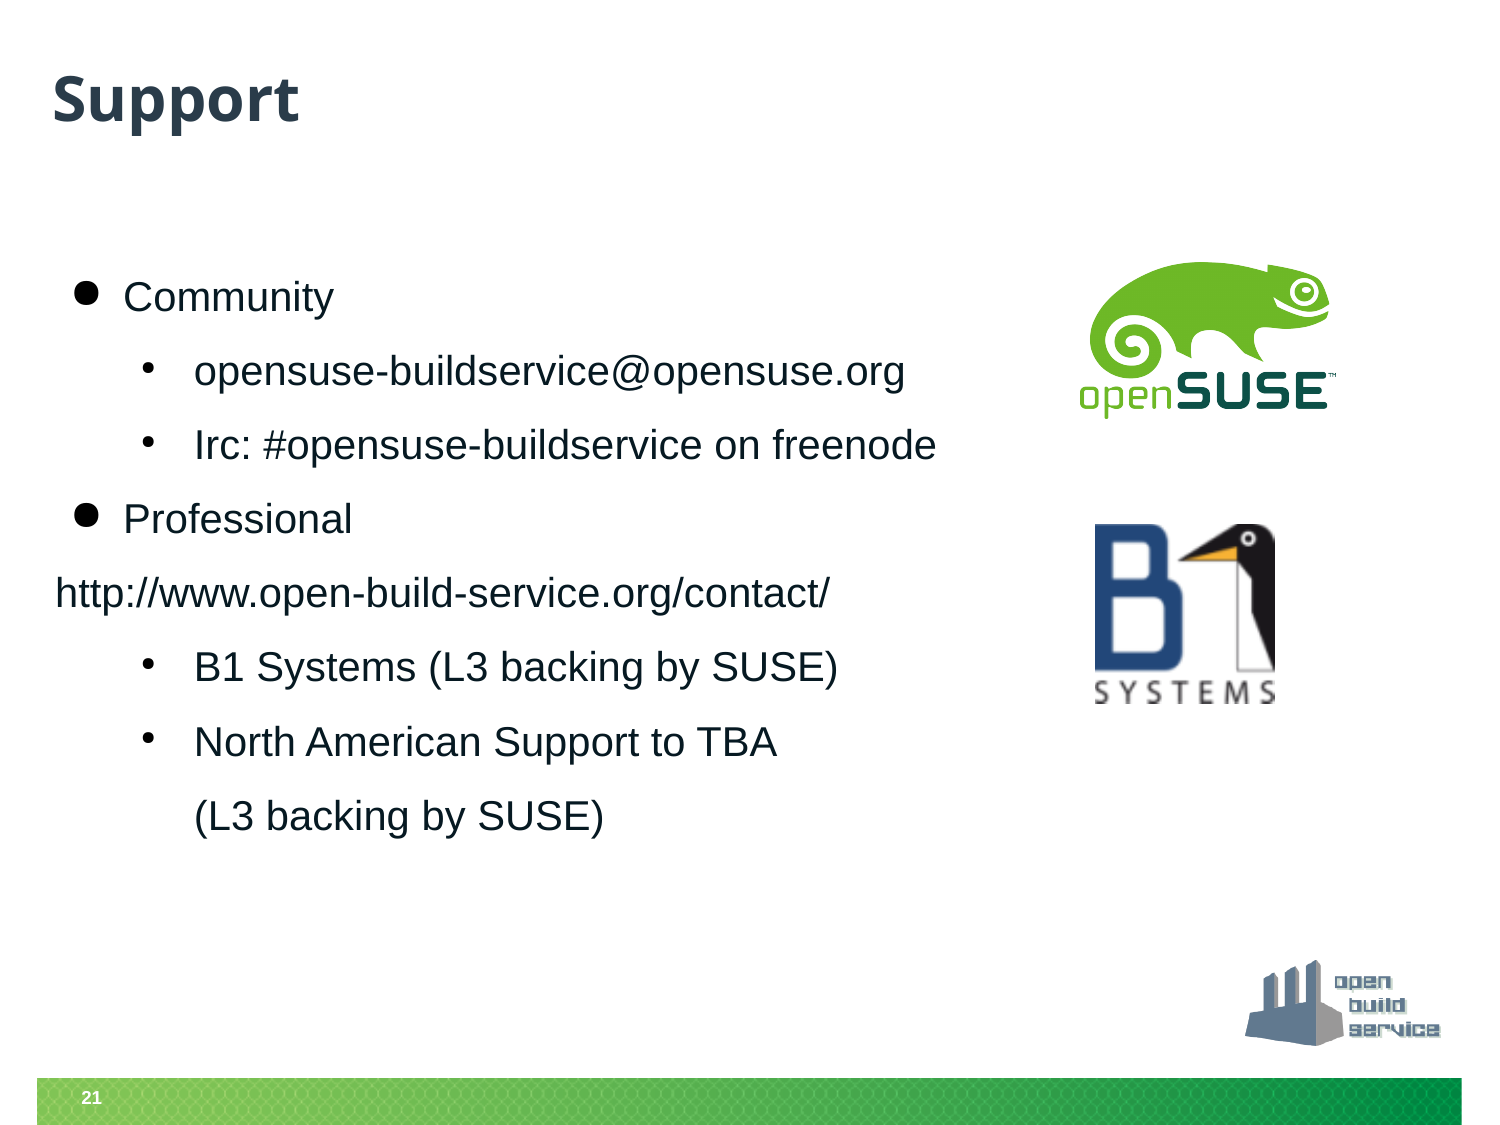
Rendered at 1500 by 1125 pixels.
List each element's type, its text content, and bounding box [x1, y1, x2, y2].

title Support [37, 51, 1388, 209]
picture [1080, 262, 1336, 419]
picture [1095, 524, 1275, 705]
picture [1245, 960, 1441, 1046]
list Community opensuse-buildservice@opensuse.org Irc: #opensuse-buildservice on freenode Professional http://www.open-build-service.org/contact/ B1 Systems (L3 backing by SUSE) North American Support to TBA (L3 backing by SUSE) [37, 262, 1388, 1005]
picture [37, 1078, 1462, 1125]
